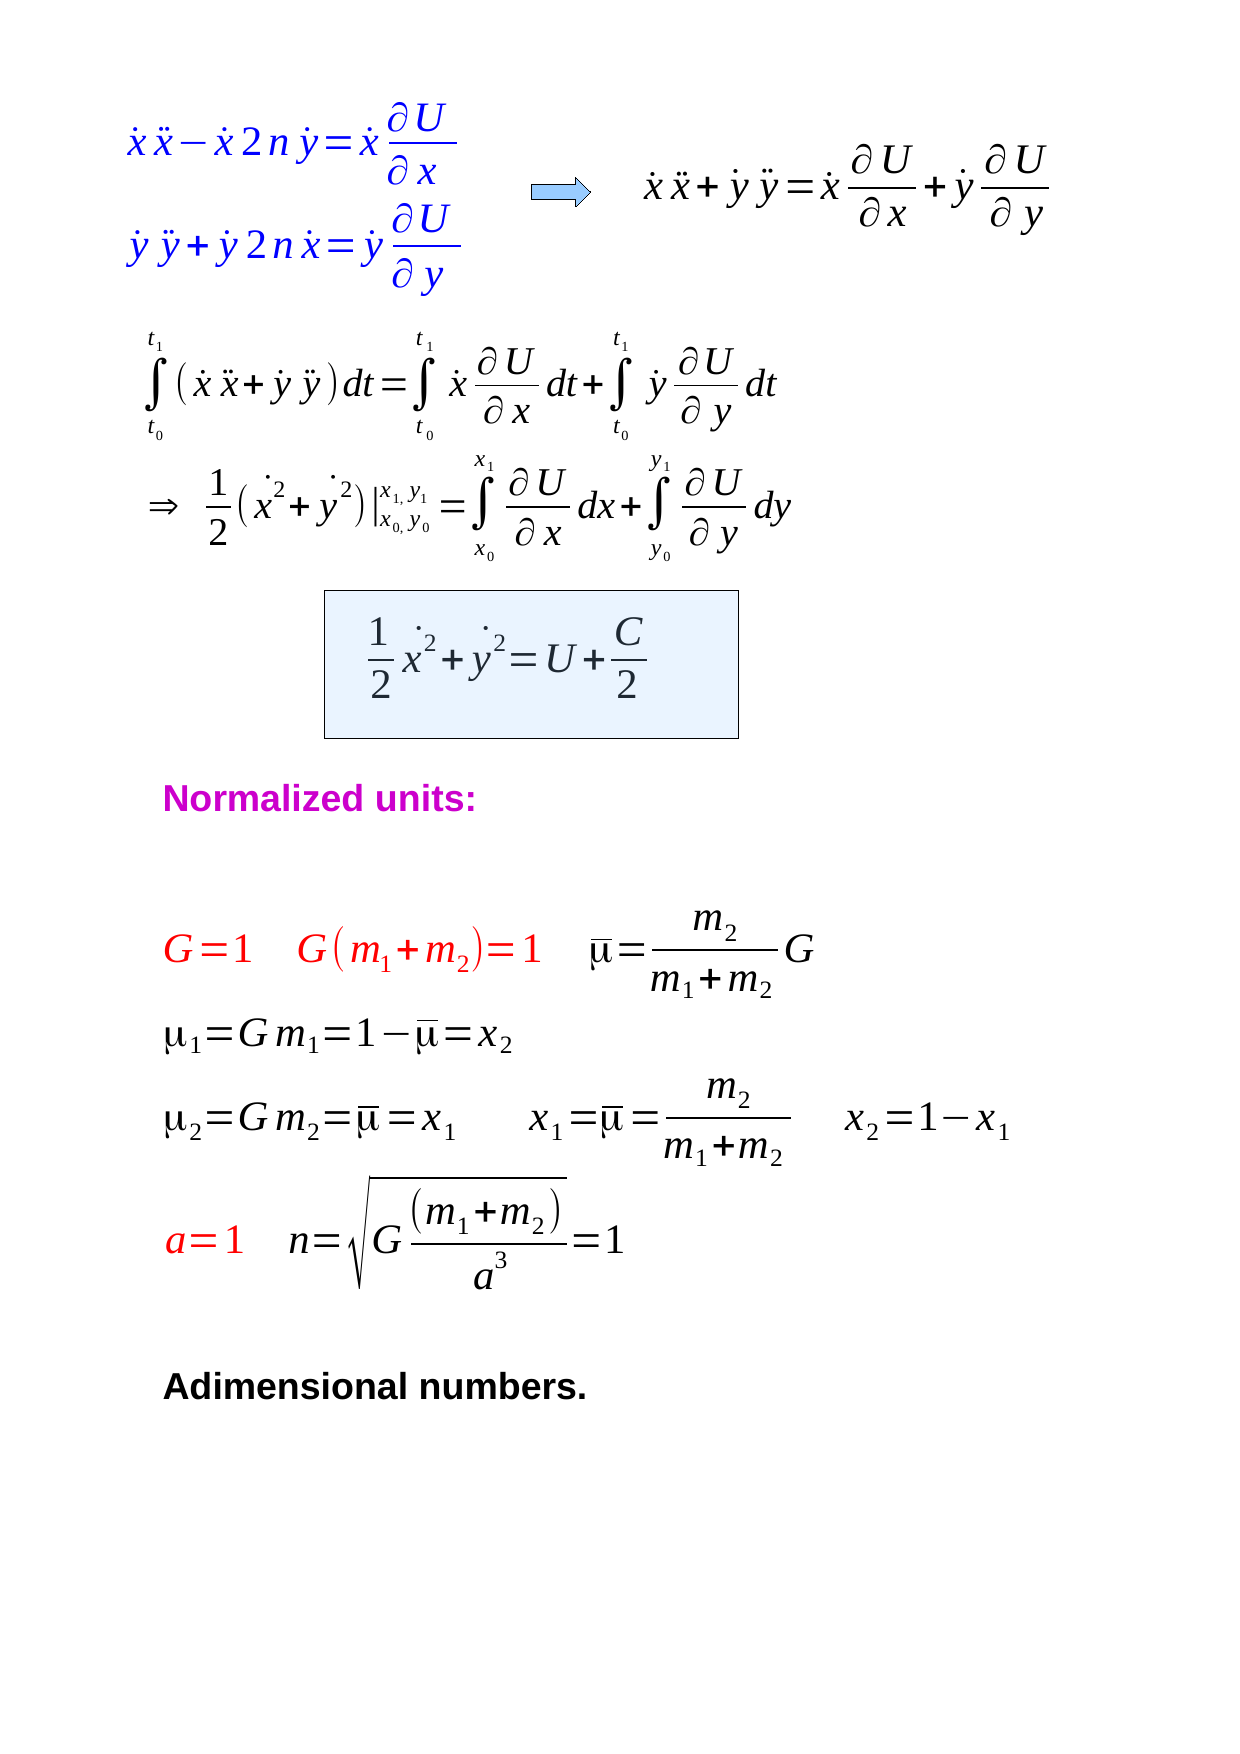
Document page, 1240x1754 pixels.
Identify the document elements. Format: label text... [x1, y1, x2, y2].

chart [118, 324, 804, 564]
chart [114, 94, 473, 296]
text_box [531, 177, 591, 207]
text_box [324, 590, 739, 739]
chart [151, 893, 1022, 1298]
text_box Normalized units: [147, 769, 1152, 827]
chart [630, 136, 1063, 237]
text_box Adimensional numbers. [147, 1358, 886, 1416]
